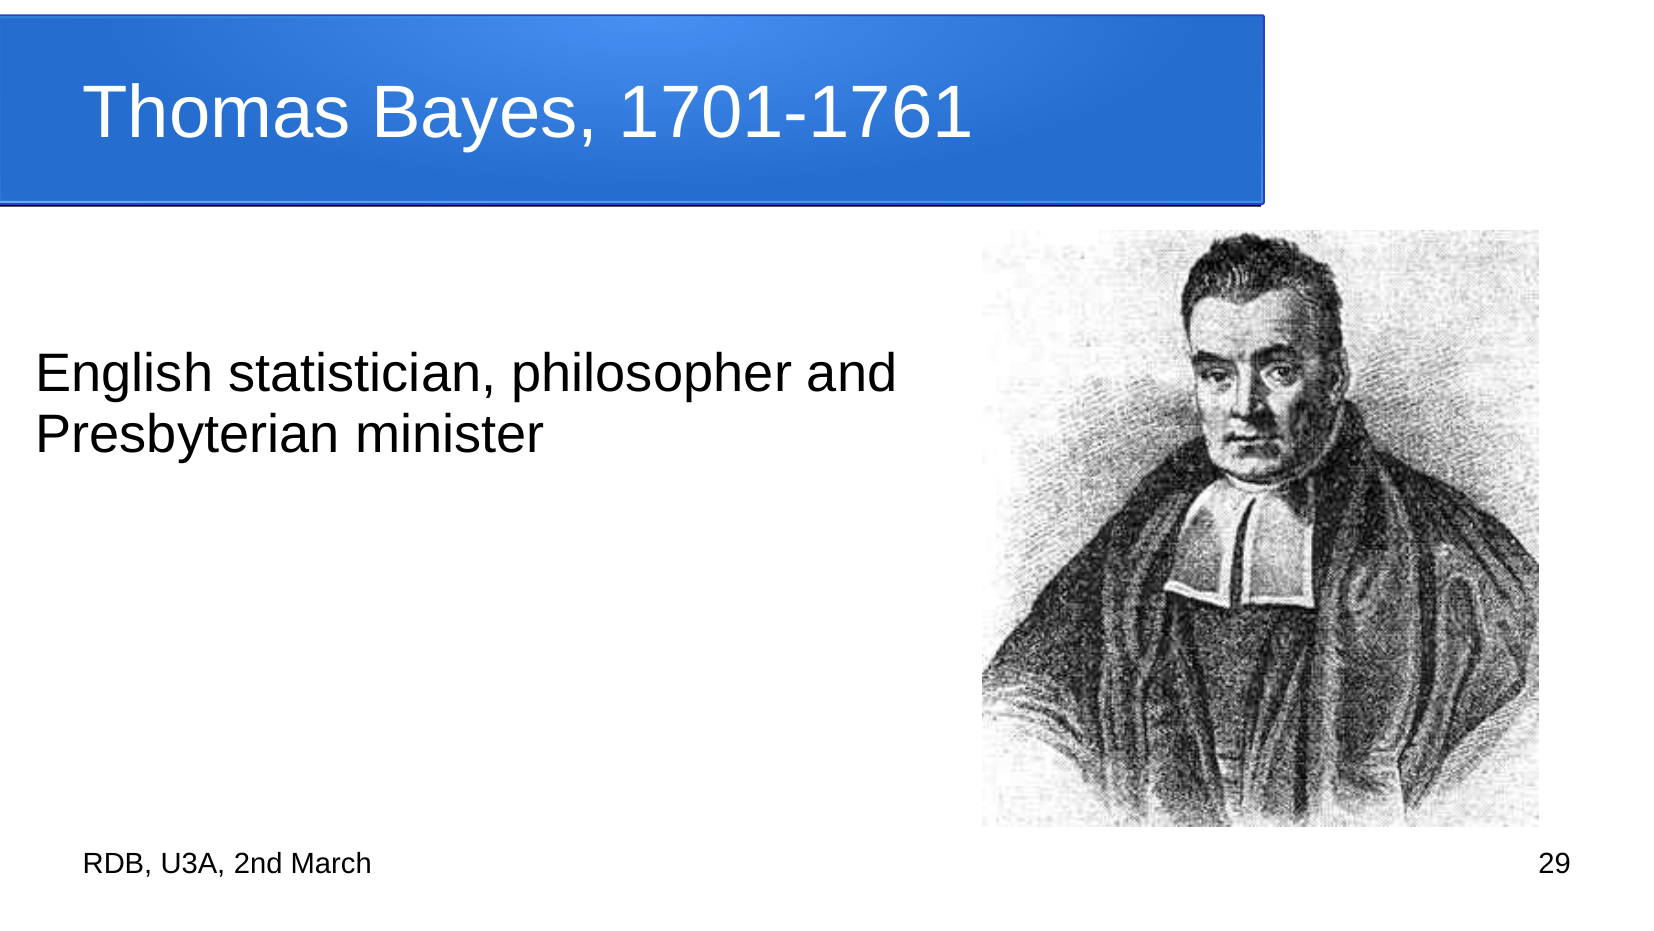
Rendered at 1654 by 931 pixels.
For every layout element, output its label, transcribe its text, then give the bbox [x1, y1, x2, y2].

title Thomas Bayes, 1701-1761 [82, 35, 1235, 189]
list English statistician, philosopher and Presbyterian minister [35, 342, 957, 544]
picture [982, 230, 1539, 827]
